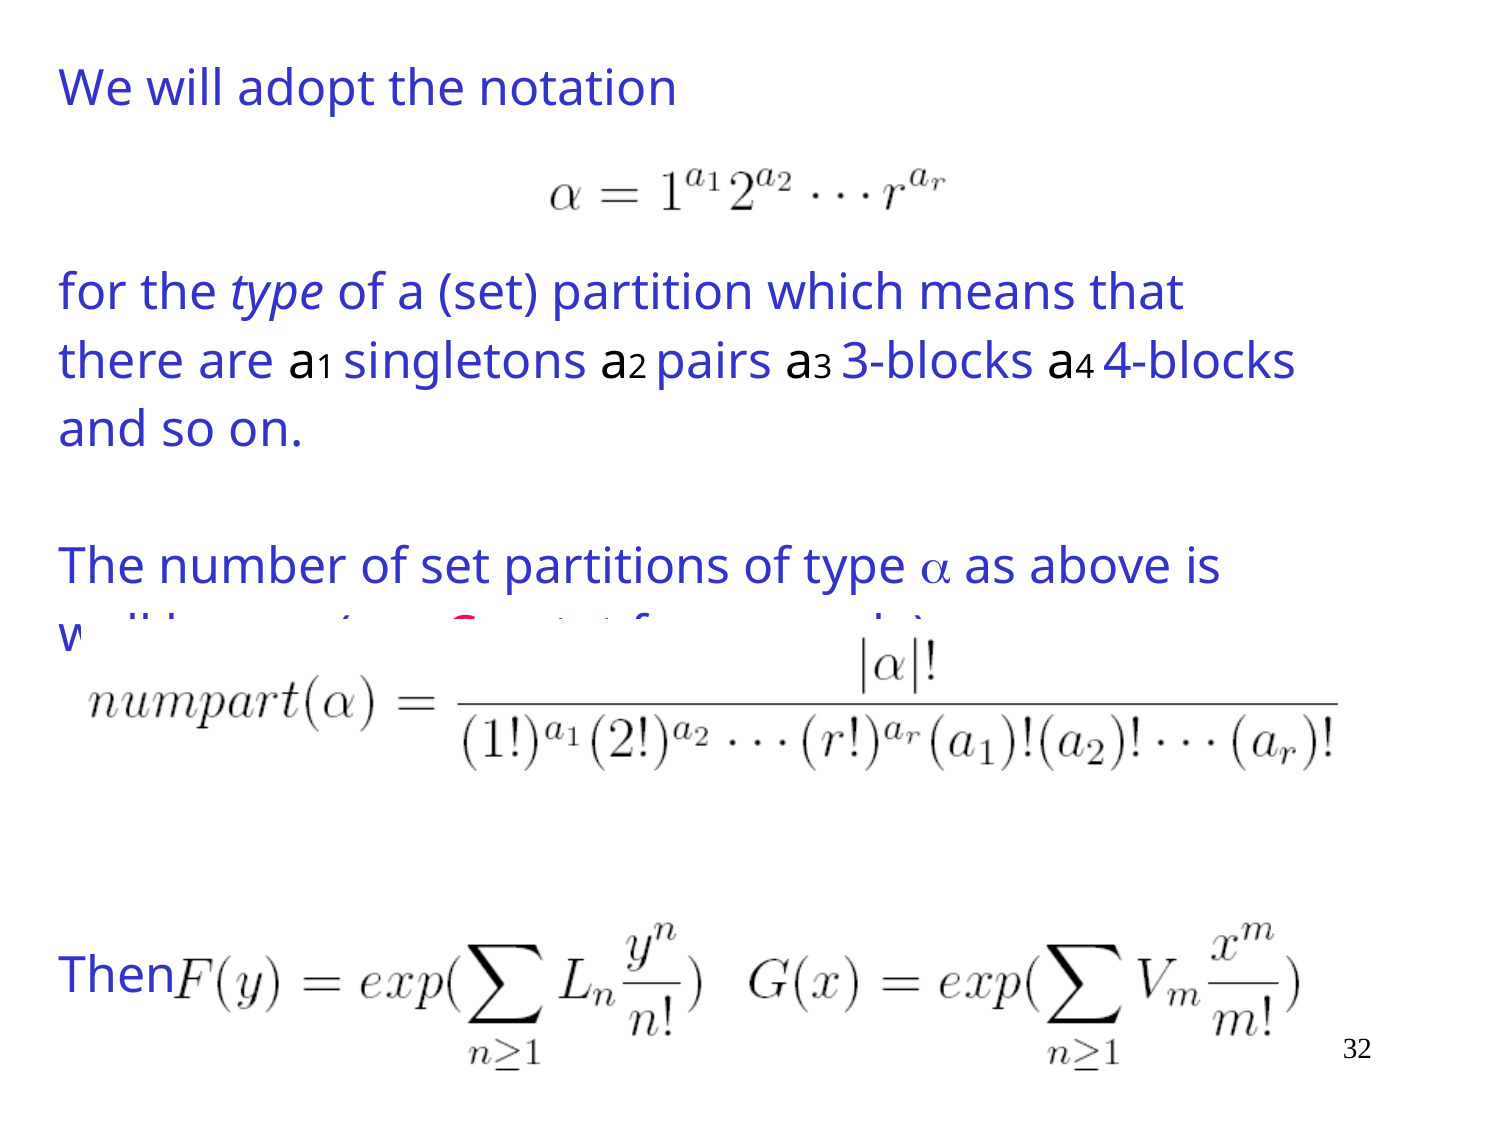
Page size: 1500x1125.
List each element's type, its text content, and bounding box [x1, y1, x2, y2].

picture [531, 156, 957, 234]
picture [174, 912, 1307, 1080]
text_box We will adopt the notation for the type of a (set) partition which means that there are a1 singletons a2 pairs a3 3-blocks a4 4-blocks and so on. The number of set partitions of type  as above is well known (see Comtet for example) Then, with [44, 44, 1325, 1016]
picture [81, 619, 1349, 785]
